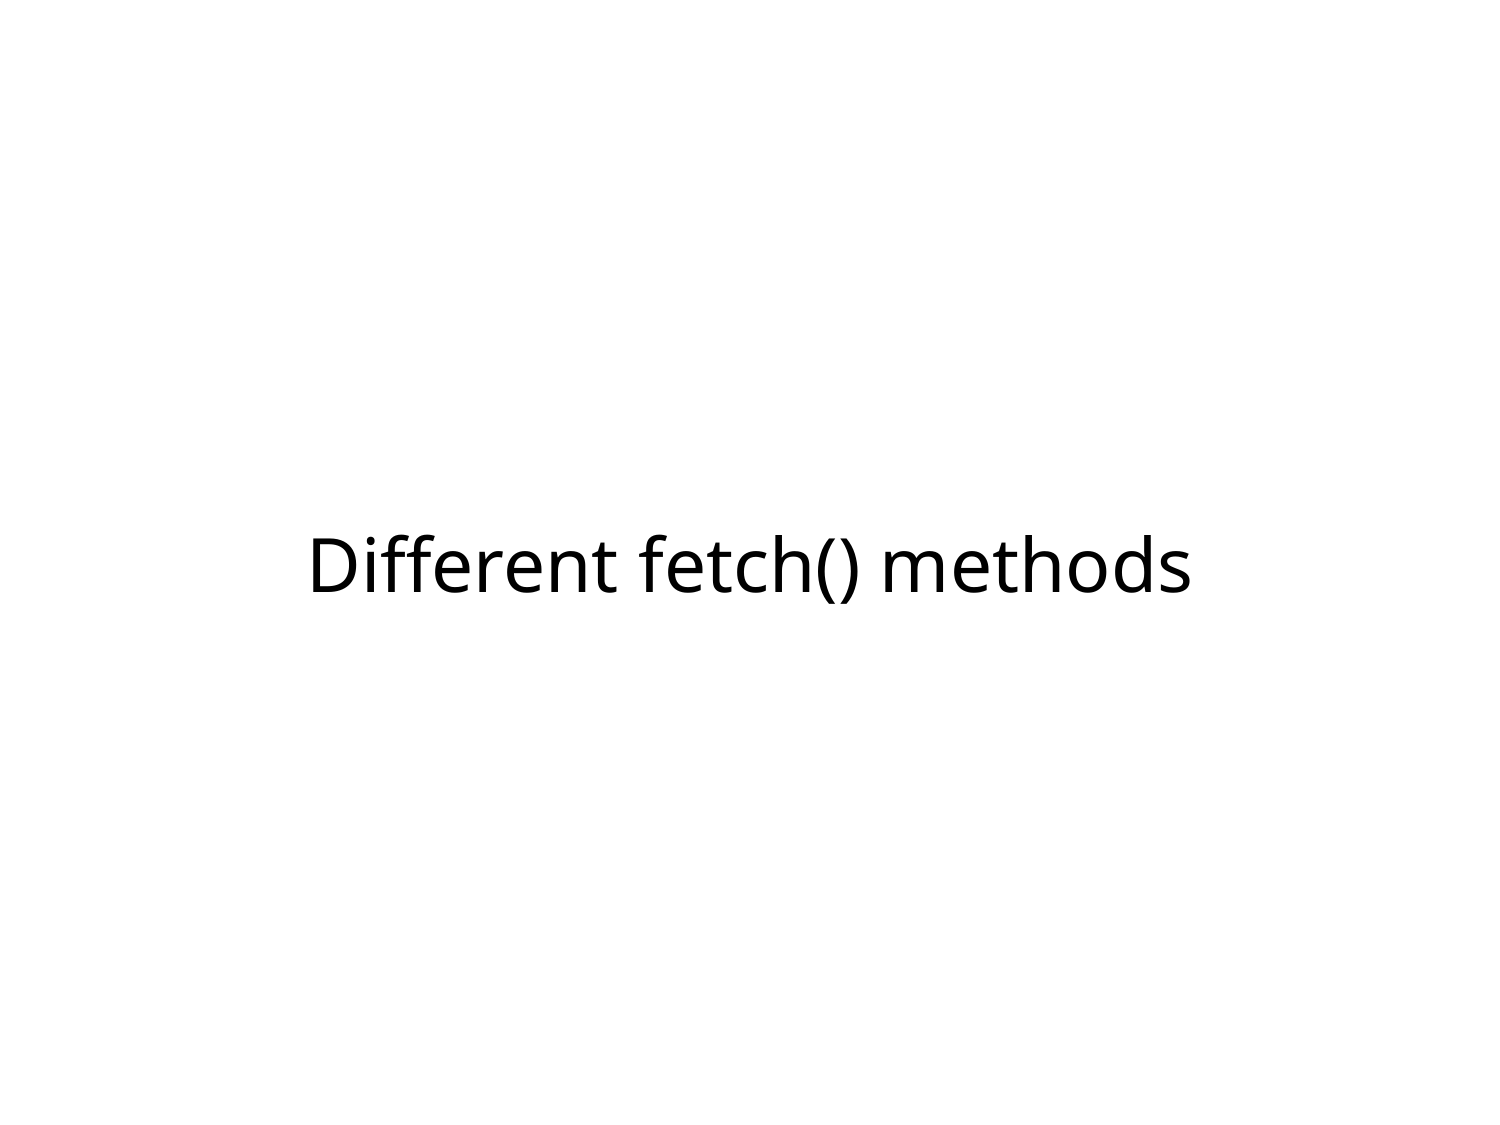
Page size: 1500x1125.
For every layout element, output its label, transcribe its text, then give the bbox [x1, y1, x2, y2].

title Different fetch() methods [51, 470, 1449, 655]
